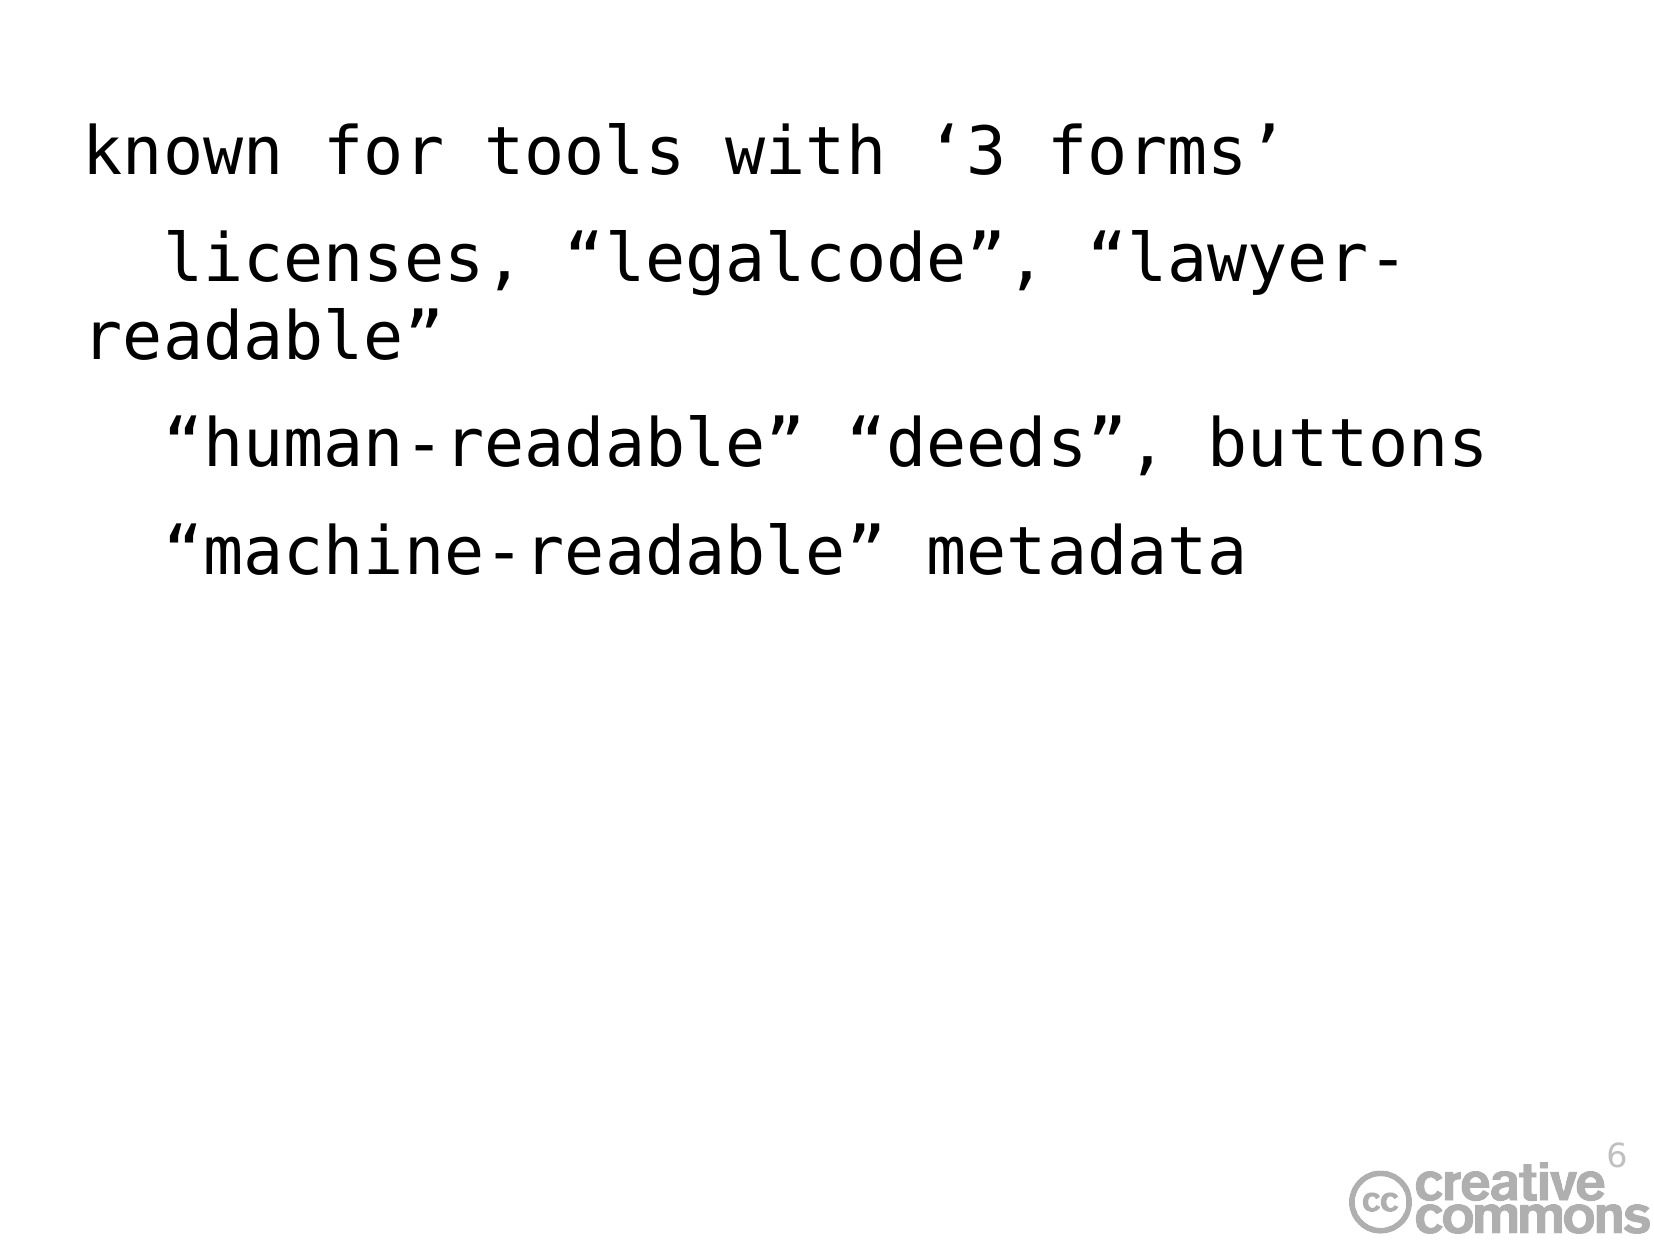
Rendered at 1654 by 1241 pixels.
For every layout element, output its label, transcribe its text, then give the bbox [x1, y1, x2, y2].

picture [1349, 1162, 1650, 1234]
list known for tools with ‘3 forms’ licenses, “legalcode”, “lawyer-readable” “human-readable” “deeds”, buttons “machine-readable” metadata [82, 112, 1571, 1109]
